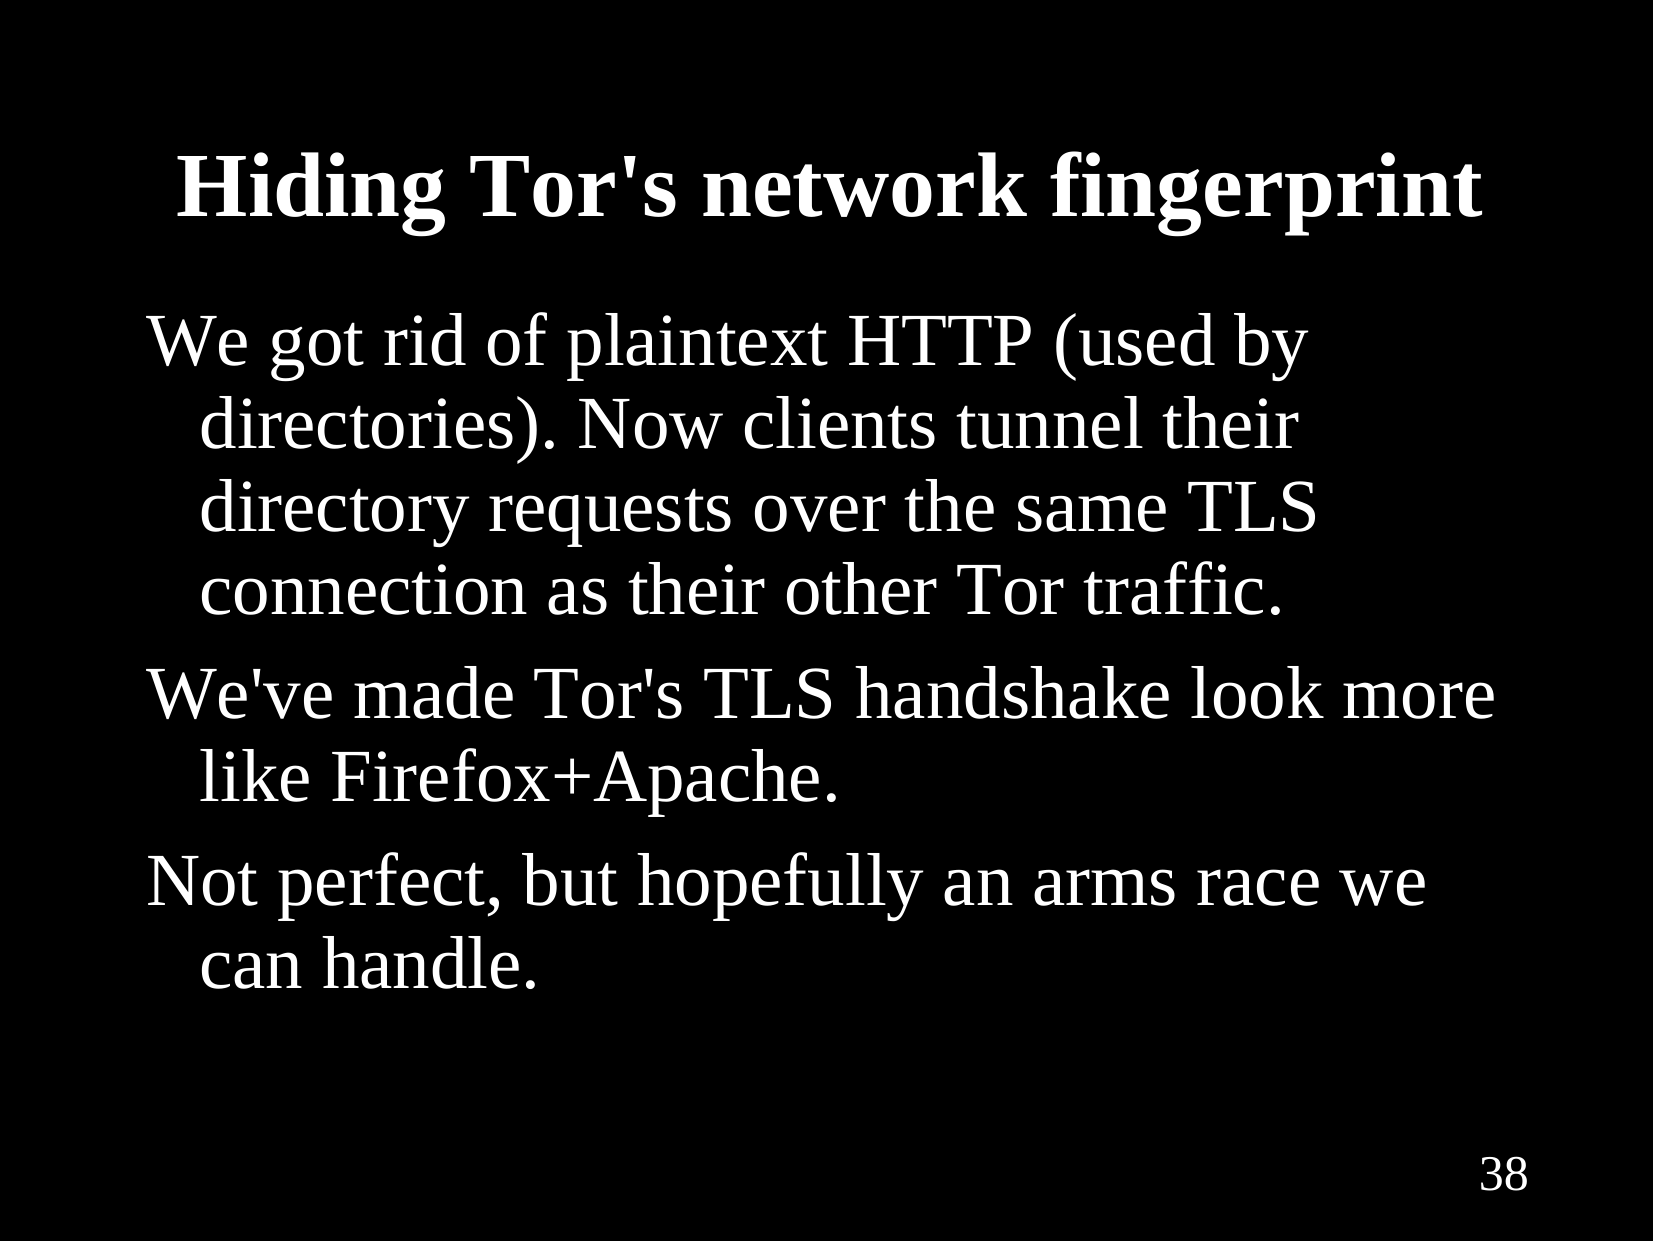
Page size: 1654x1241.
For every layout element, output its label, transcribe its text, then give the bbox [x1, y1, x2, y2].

title Hiding Tor's network fingerprint [125, 81, 1537, 289]
list We got rid of plaintext HTTP (used by directories). Now clients tunnel their directory requests over the same TLS connection as their other Tor traffic. We've made Tor's TLS handshake look more like Firefox+Apache. Not perfect, but hopefully an arms race we can handle. [128, 298, 1541, 1081]
